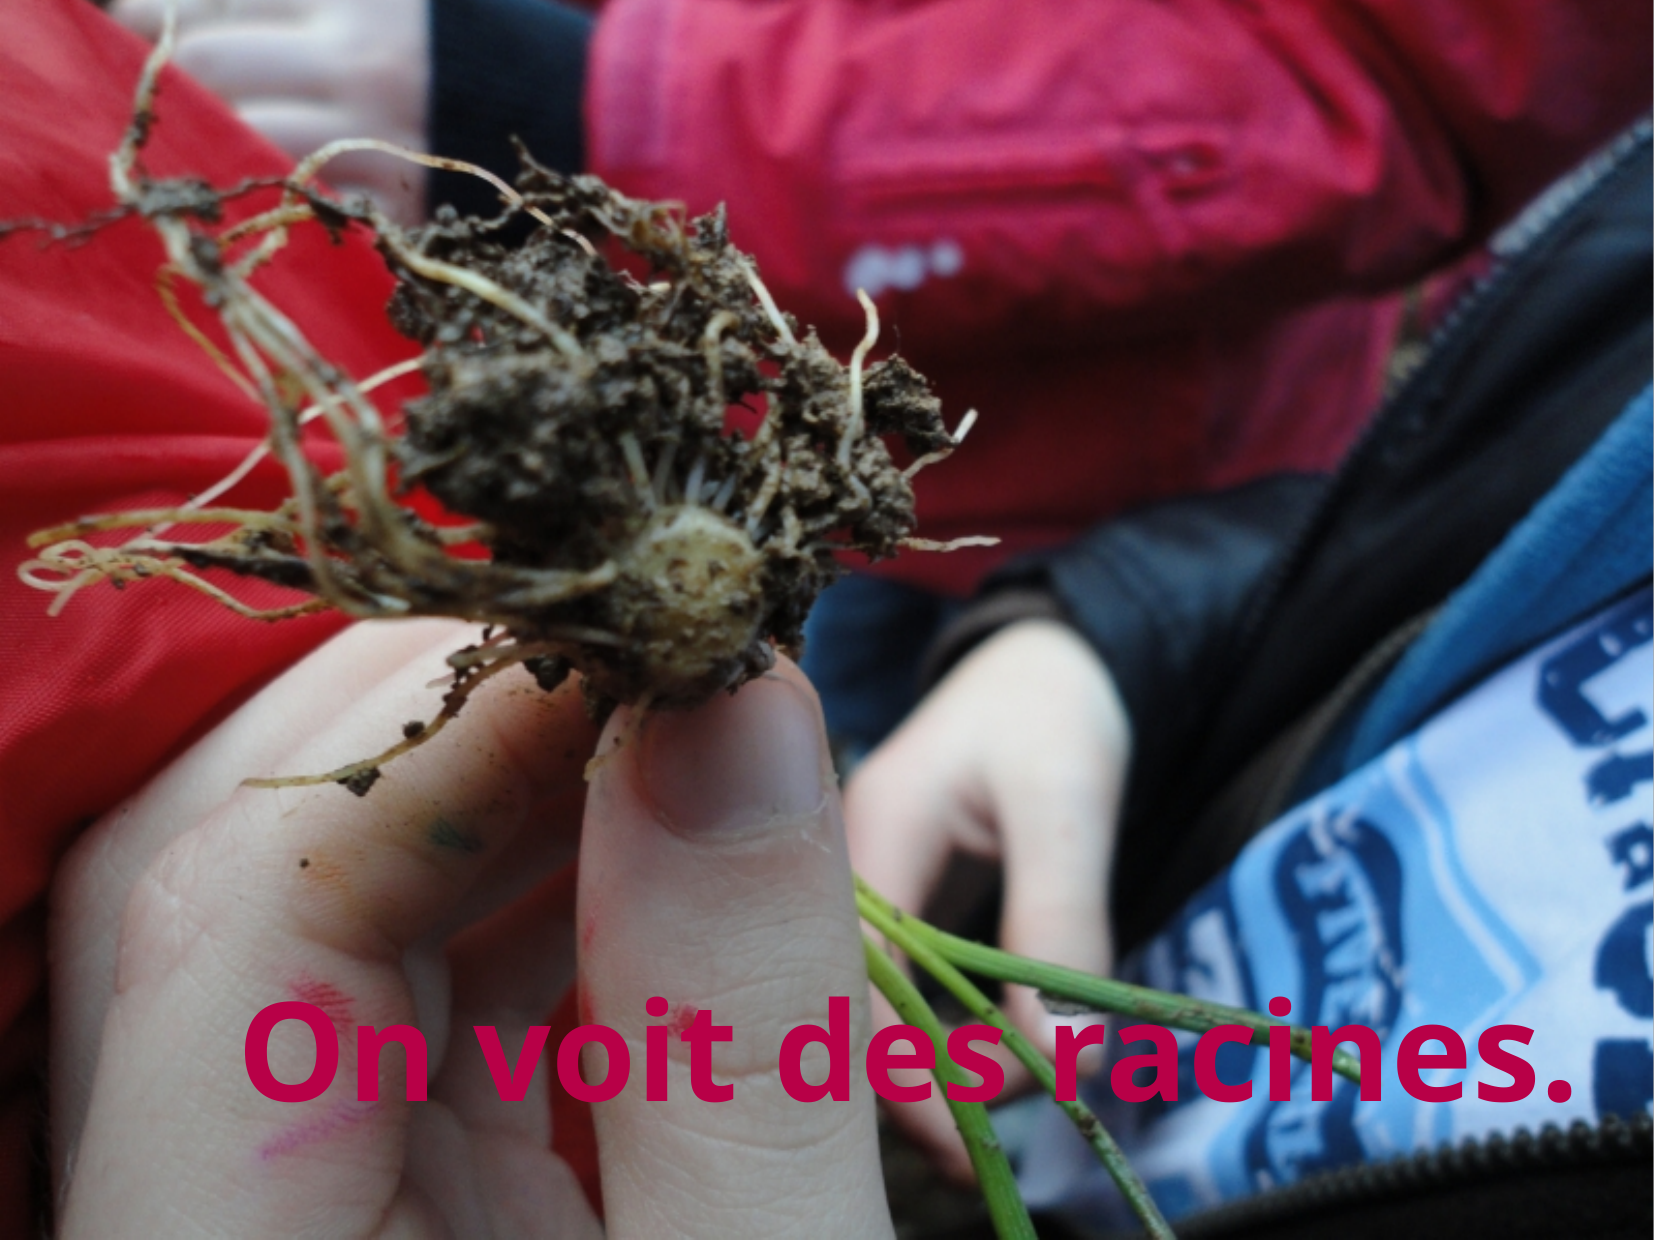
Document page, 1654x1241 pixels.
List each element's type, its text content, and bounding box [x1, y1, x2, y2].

title On voit des racines. [165, 944, 1654, 1152]
picture [0, 0, 1654, 1240]
